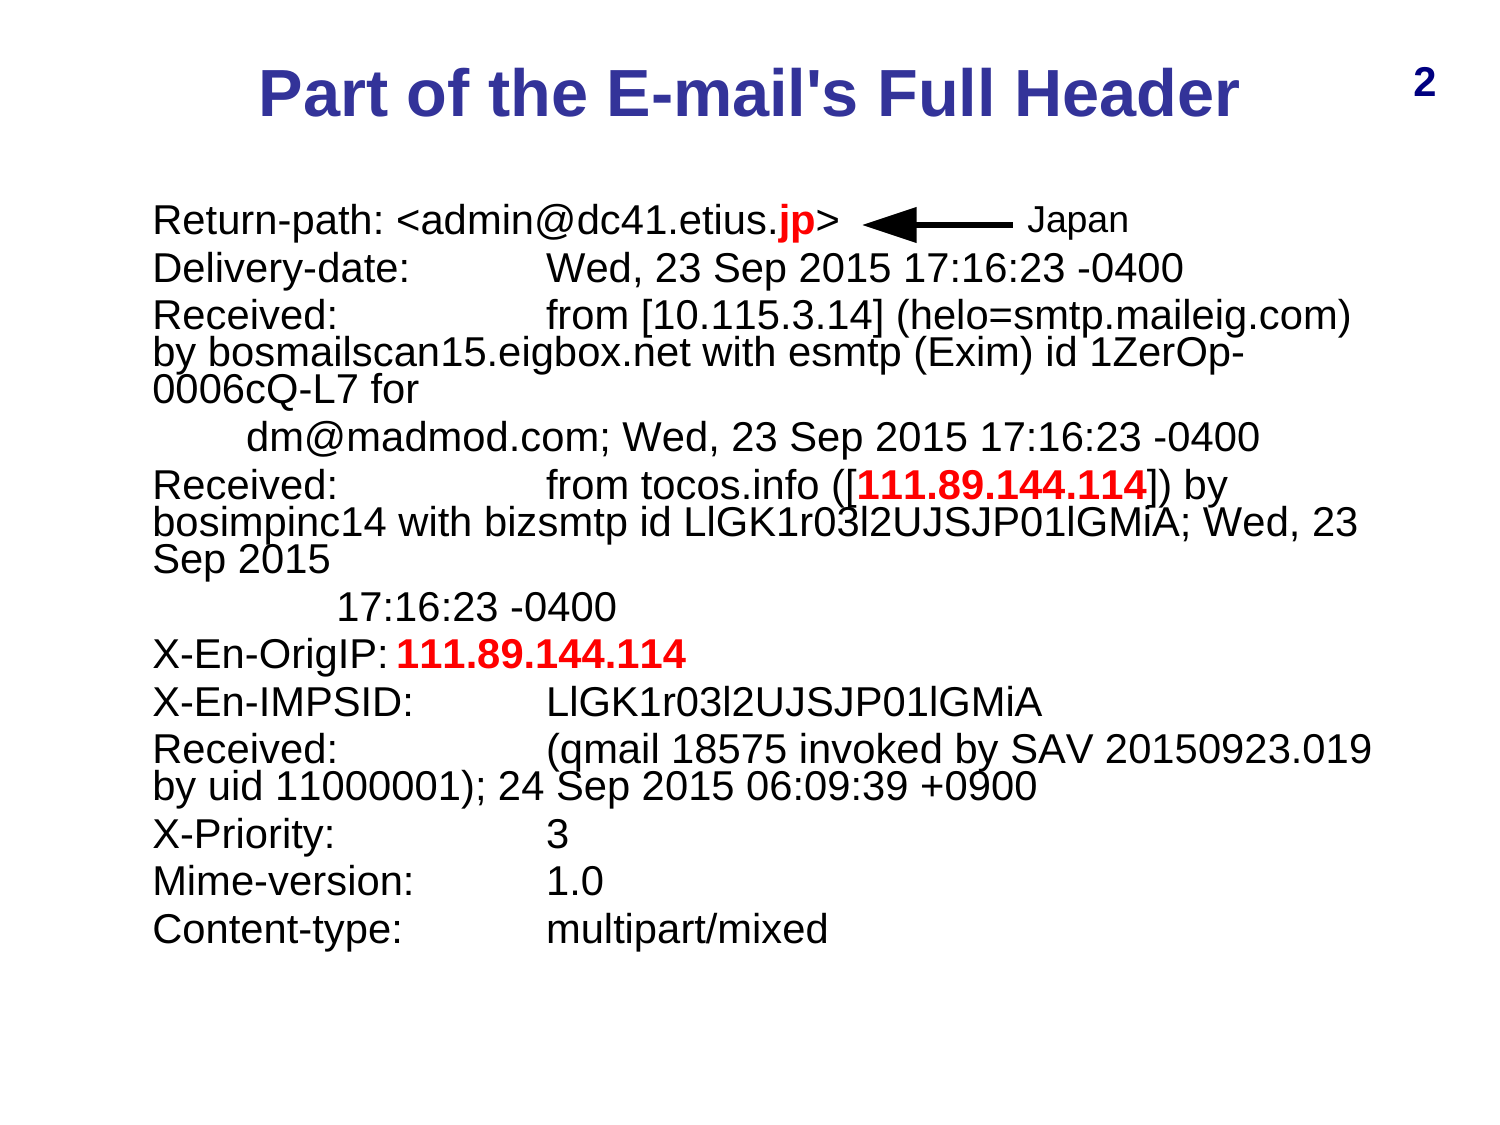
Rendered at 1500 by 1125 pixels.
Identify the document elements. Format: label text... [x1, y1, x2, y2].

list Return-path: <admin@dc41.etius.jp> Delivery-date: Wed, 23 Sep 2015 17:16:23 -0400 Received: from [10.115.3.14] (helo=smtp.maileig.com) by bosmailscan15.eigbox.net with esmtp (Exim) id 1ZerOp-0006cQ-L7 for dm@madmod.com; Wed, 23 Sep 2015 17:16:23 -0400 Received: from tocos.info ([111.89.144.114]) by bosimpinc14 with bizsmtp id LlGK1r03l2UJSJP01lGMiA; Wed, 23 Sep 2015 17:16:23 -0400 X-En-OrigIP: 111.89.144.114 X-En-IMPSID: LlGK1r03l2UJSJP01lGMiA Received: (qmail 18575 invoked by SAV 20150923.019 by uid 11000001); 24 Sep 2015 06:09:39 +0900 X-Priority: 3 Mime-version: 1.0 Content-type: multipart/mixed [75, 197, 1388, 976]
text_box 2 [1387, 47, 1463, 113]
title Part of the E-mail's Full Header [75, 37, 1426, 150]
text_box Japan [1012, 187, 1201, 248]
